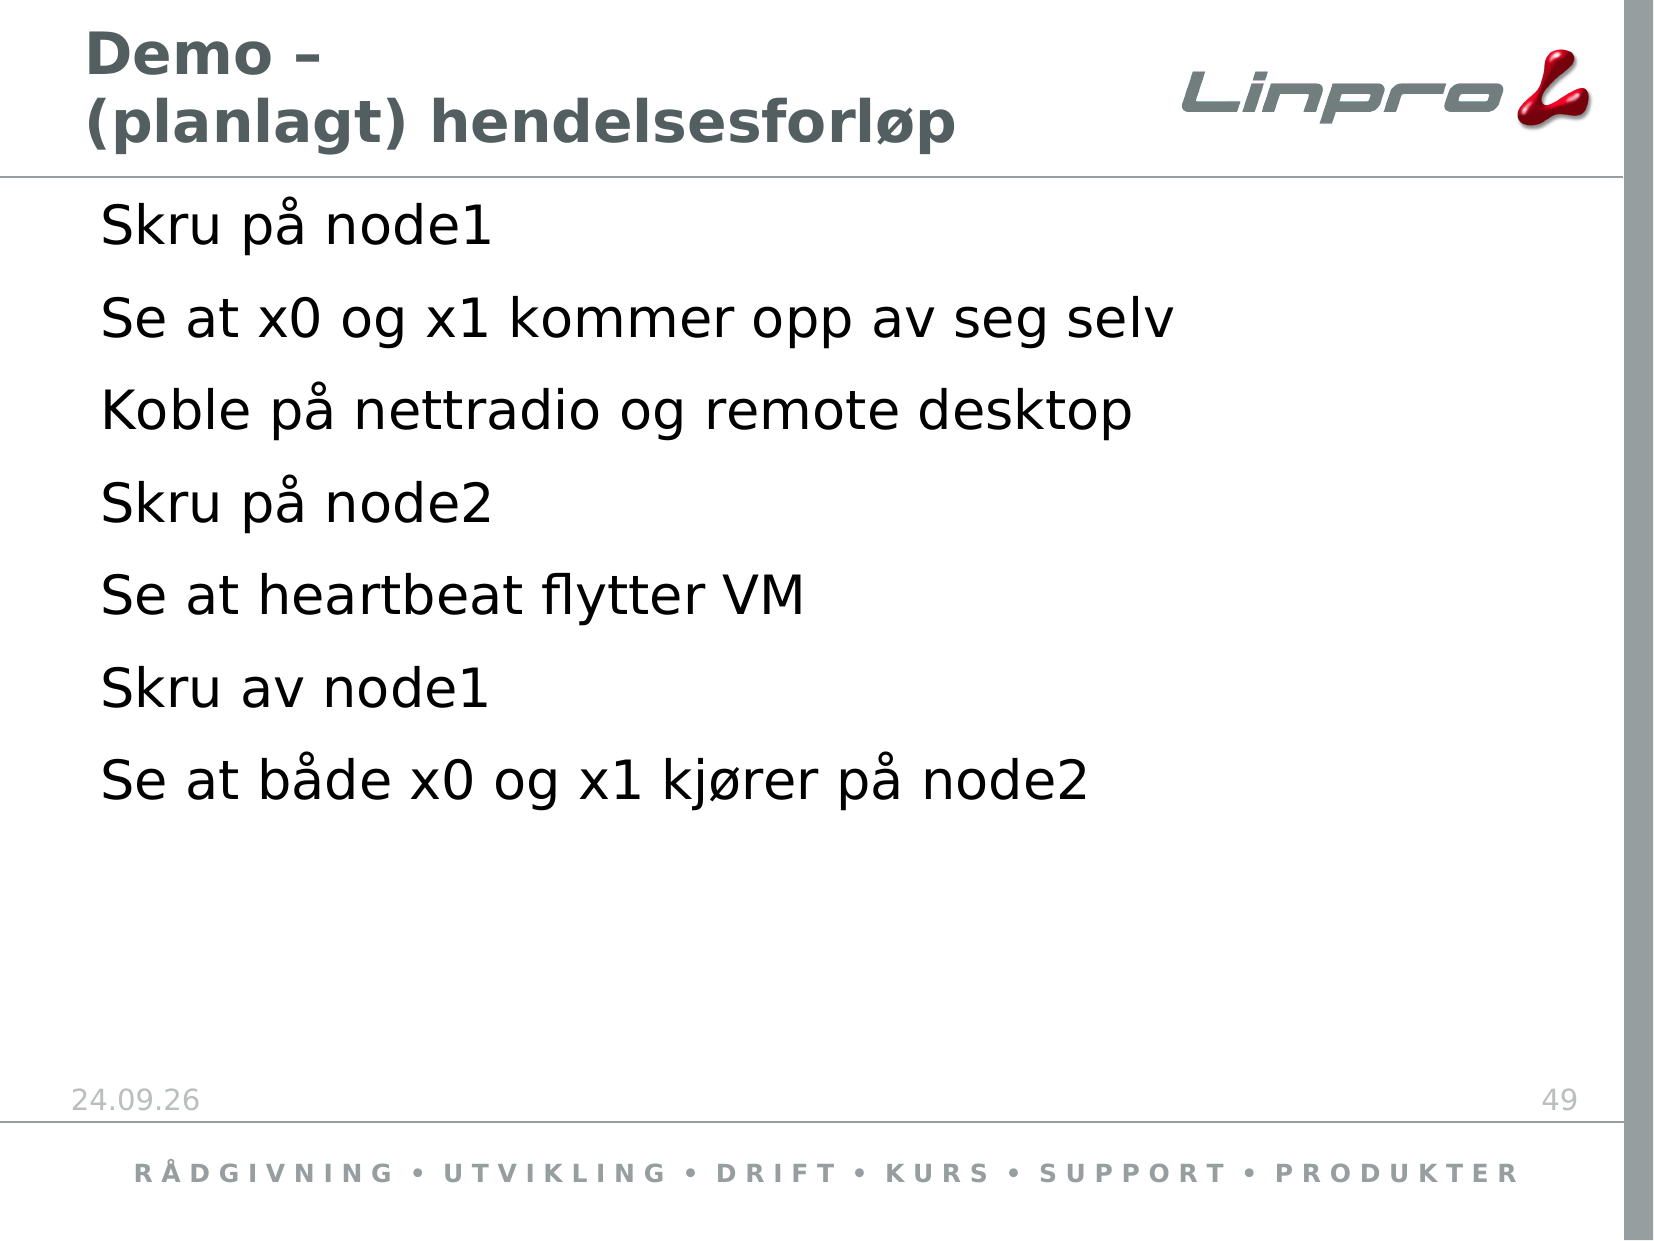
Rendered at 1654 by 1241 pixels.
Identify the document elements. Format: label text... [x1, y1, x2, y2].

title Demo – (planlagt) hendelsesforløp [84, 20, 1573, 157]
list Skru på node1 Se at x0 og x1 kommer opp av seg selv Koble på nettradio og remote desktop Skru på node2 Se at heartbeat flytter VM Skru av node1 Se at både x0 og x1 kjører på node2 [82, 194, 1571, 1039]
picture [1573, 47, 1595, 133]
